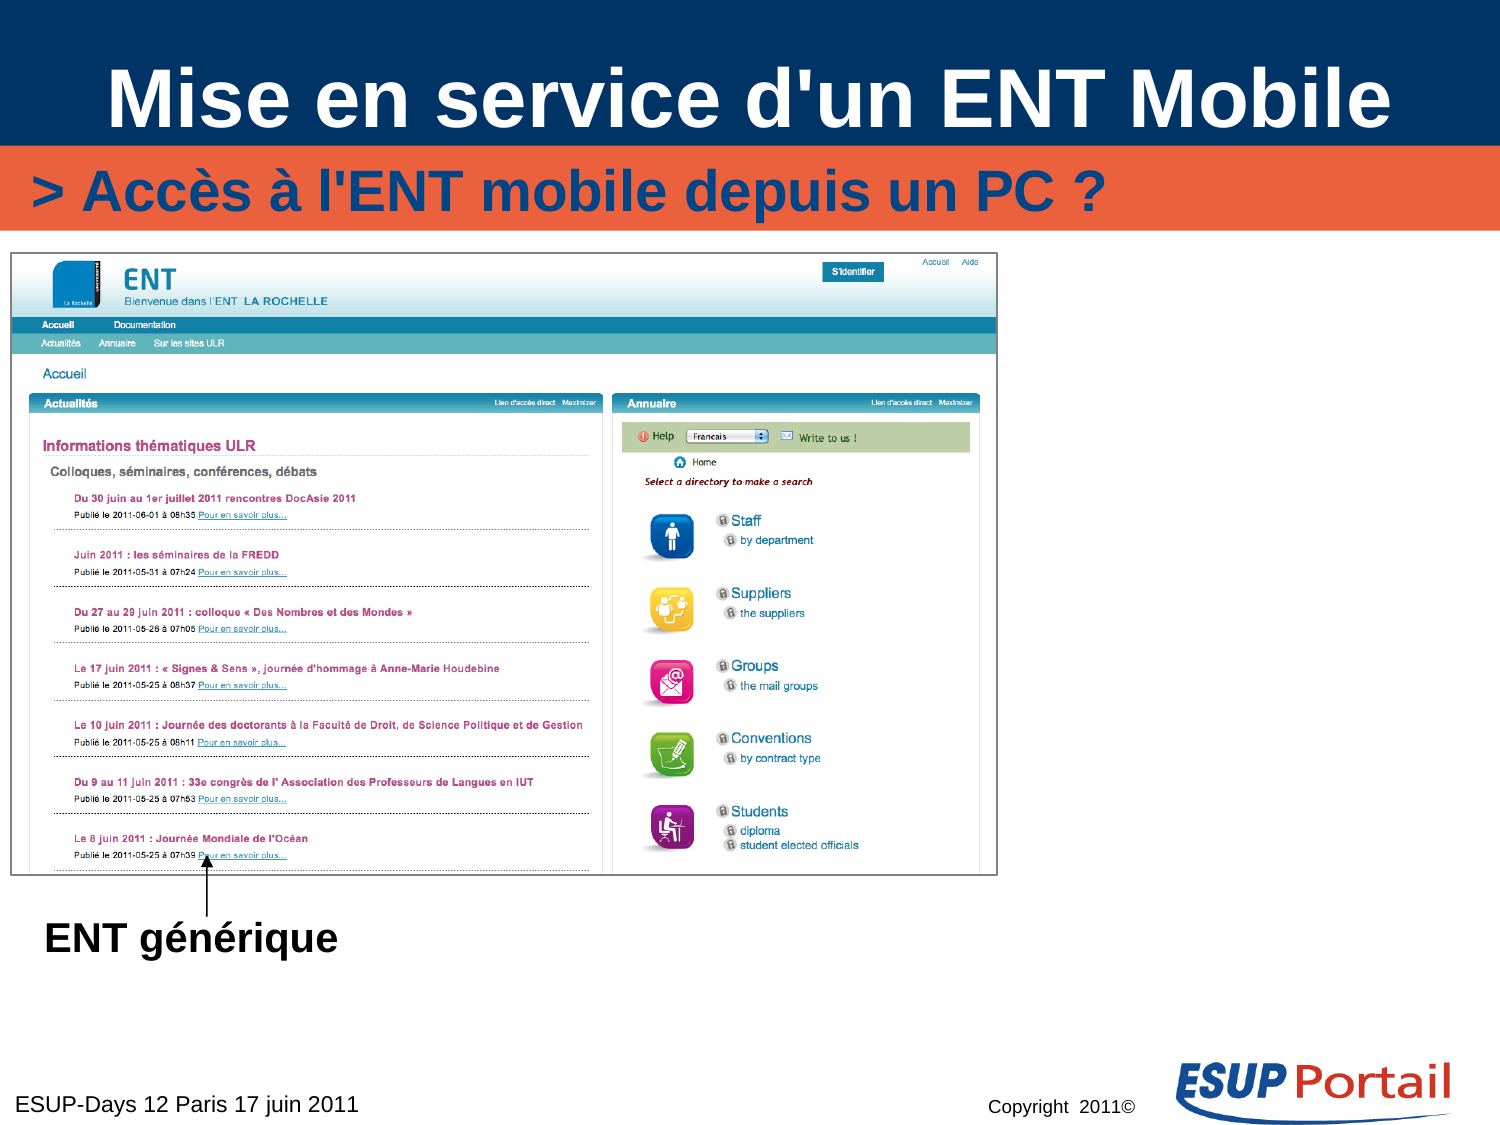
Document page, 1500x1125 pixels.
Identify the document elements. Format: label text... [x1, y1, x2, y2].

picture [1175, 1062, 1451, 1125]
text_box ENT générique [29, 903, 355, 969]
text_box > Accès à l'ENT mobile depuis un PC ? [0, 145, 1500, 231]
picture [11, 253, 997, 874]
text_box ESUP-Days 12 Paris 17 juin 2011 [0, 1070, 632, 1125]
text_box Mise en service d'un ENT Mobile [0, 0, 1500, 145]
